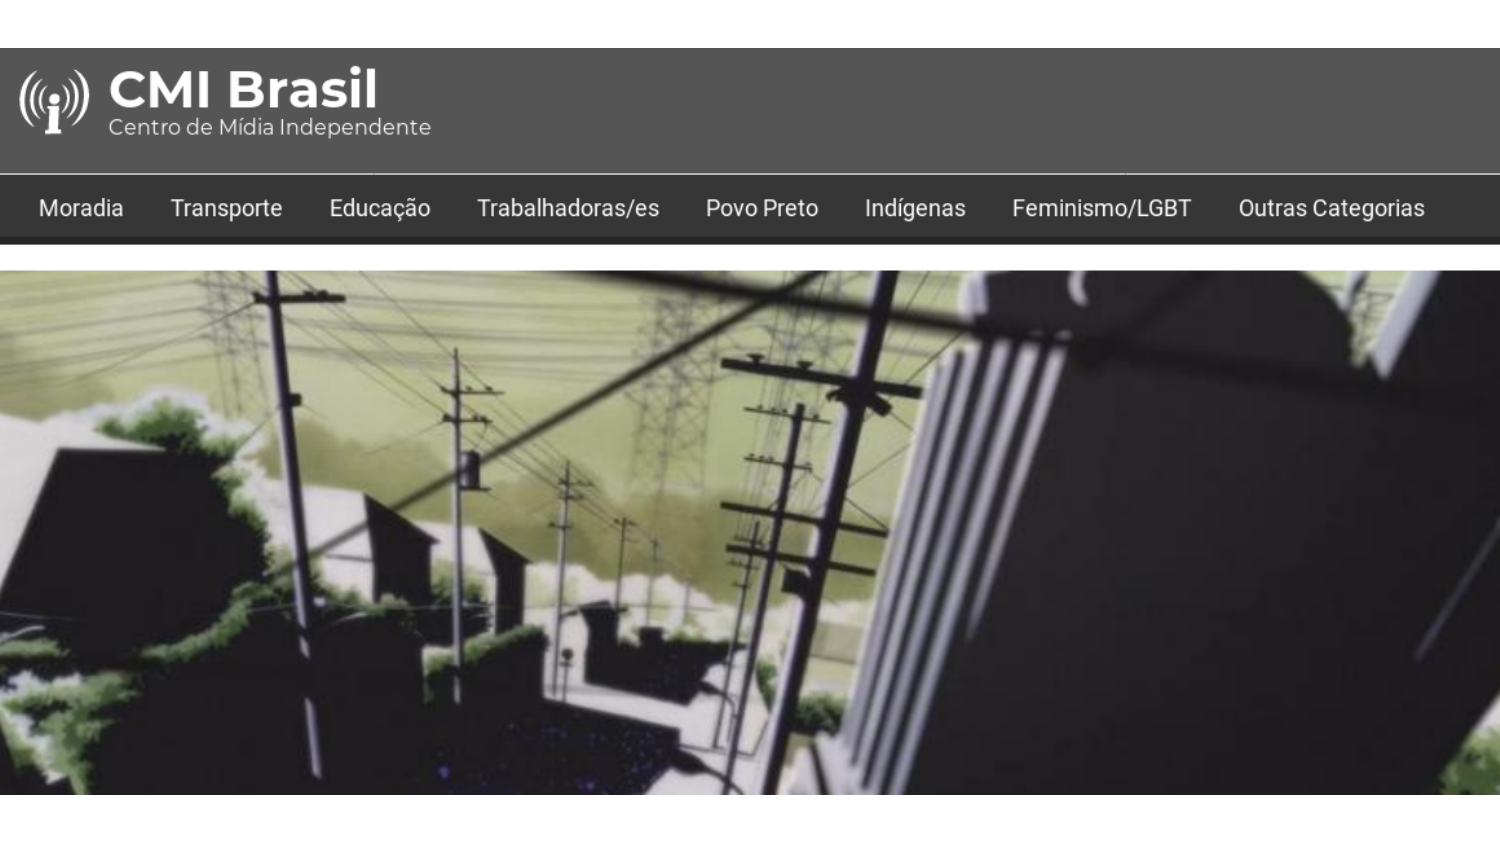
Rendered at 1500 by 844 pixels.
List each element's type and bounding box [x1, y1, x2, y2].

picture [0, 48, 1500, 795]
